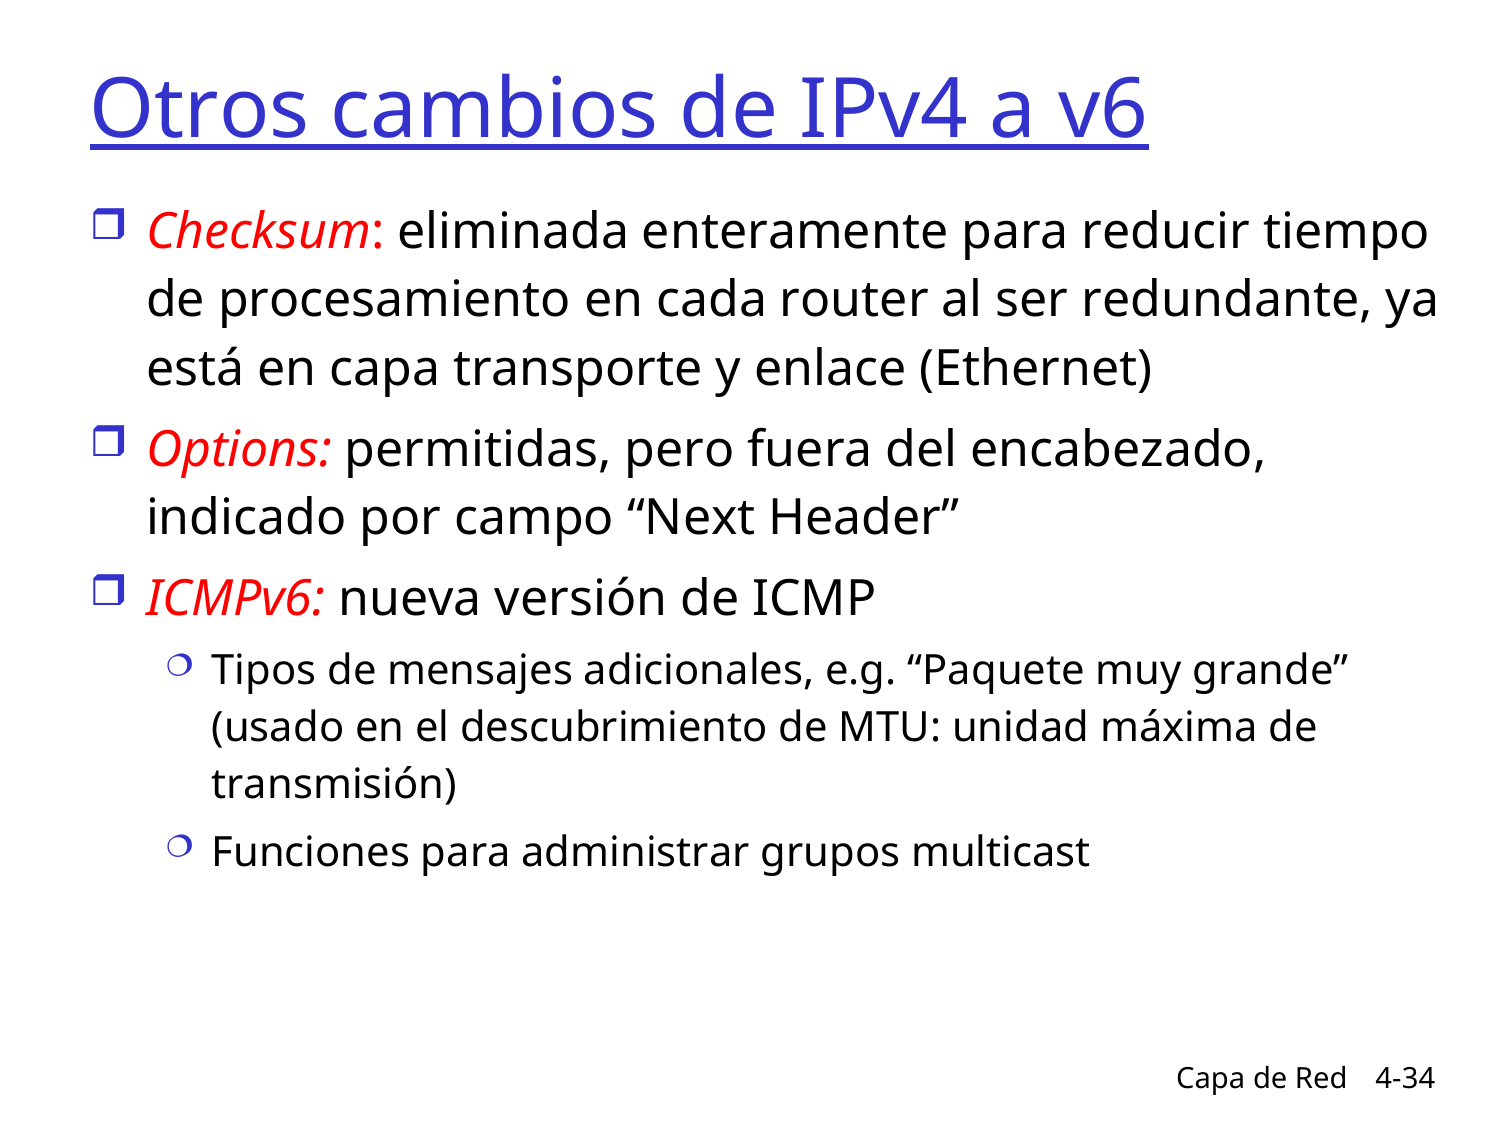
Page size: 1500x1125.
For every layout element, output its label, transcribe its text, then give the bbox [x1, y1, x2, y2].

list Checksum: eliminada enteramente para reducir tiempo de procesamiento en cada router al ser redundante, ya está en capa transporte y enlace (Ethernet) Options: permitidas, pero fuera del encabezado, indicado por campo “Next Header” ICMPv6: nueva versión de ICMP Tipos de mensajes adicionales, e.g. “Paquete muy grande” (usado en el descubrimiento de MTU: unidad máxima de transmisión) Funciones para administrar grupos multicast [75, 187, 1463, 1044]
title Otros cambios de IPv4 a v6 [75, 15, 1463, 187]
